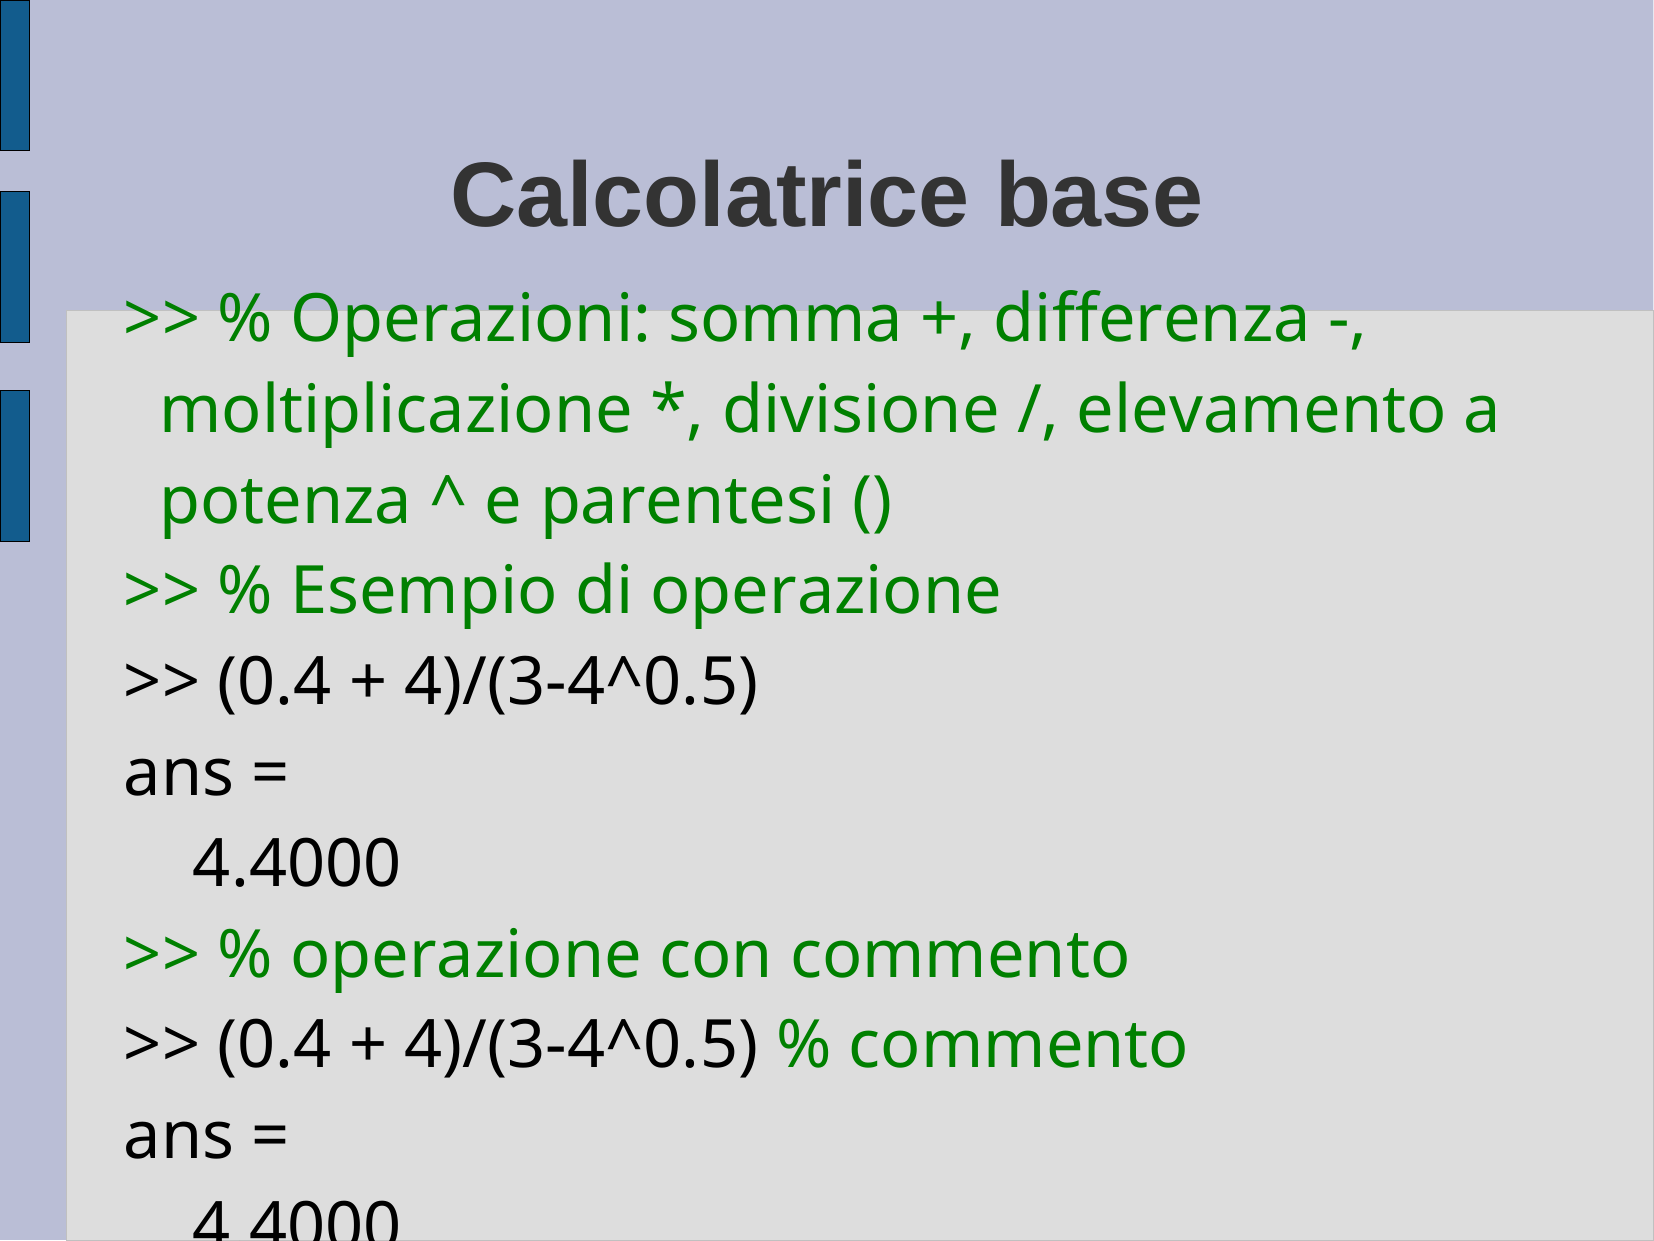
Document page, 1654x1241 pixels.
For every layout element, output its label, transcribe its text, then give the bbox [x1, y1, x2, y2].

subtitle >> % Operazioni: somma +, differenza -, moltiplicazione *, divisione /, elevamento a potenza ^ e parentesi () >> % Esempio di operazione >> (0.4 + 4)/(3-4^0.5) ans = 4.4000 >> % operazione con commento >> (0.4 + 4)/(3-4^0.5) % commento ans = 4.4000 [88, 323, 1625, 1216]
title Calcolatrice base [121, 91, 1534, 299]
